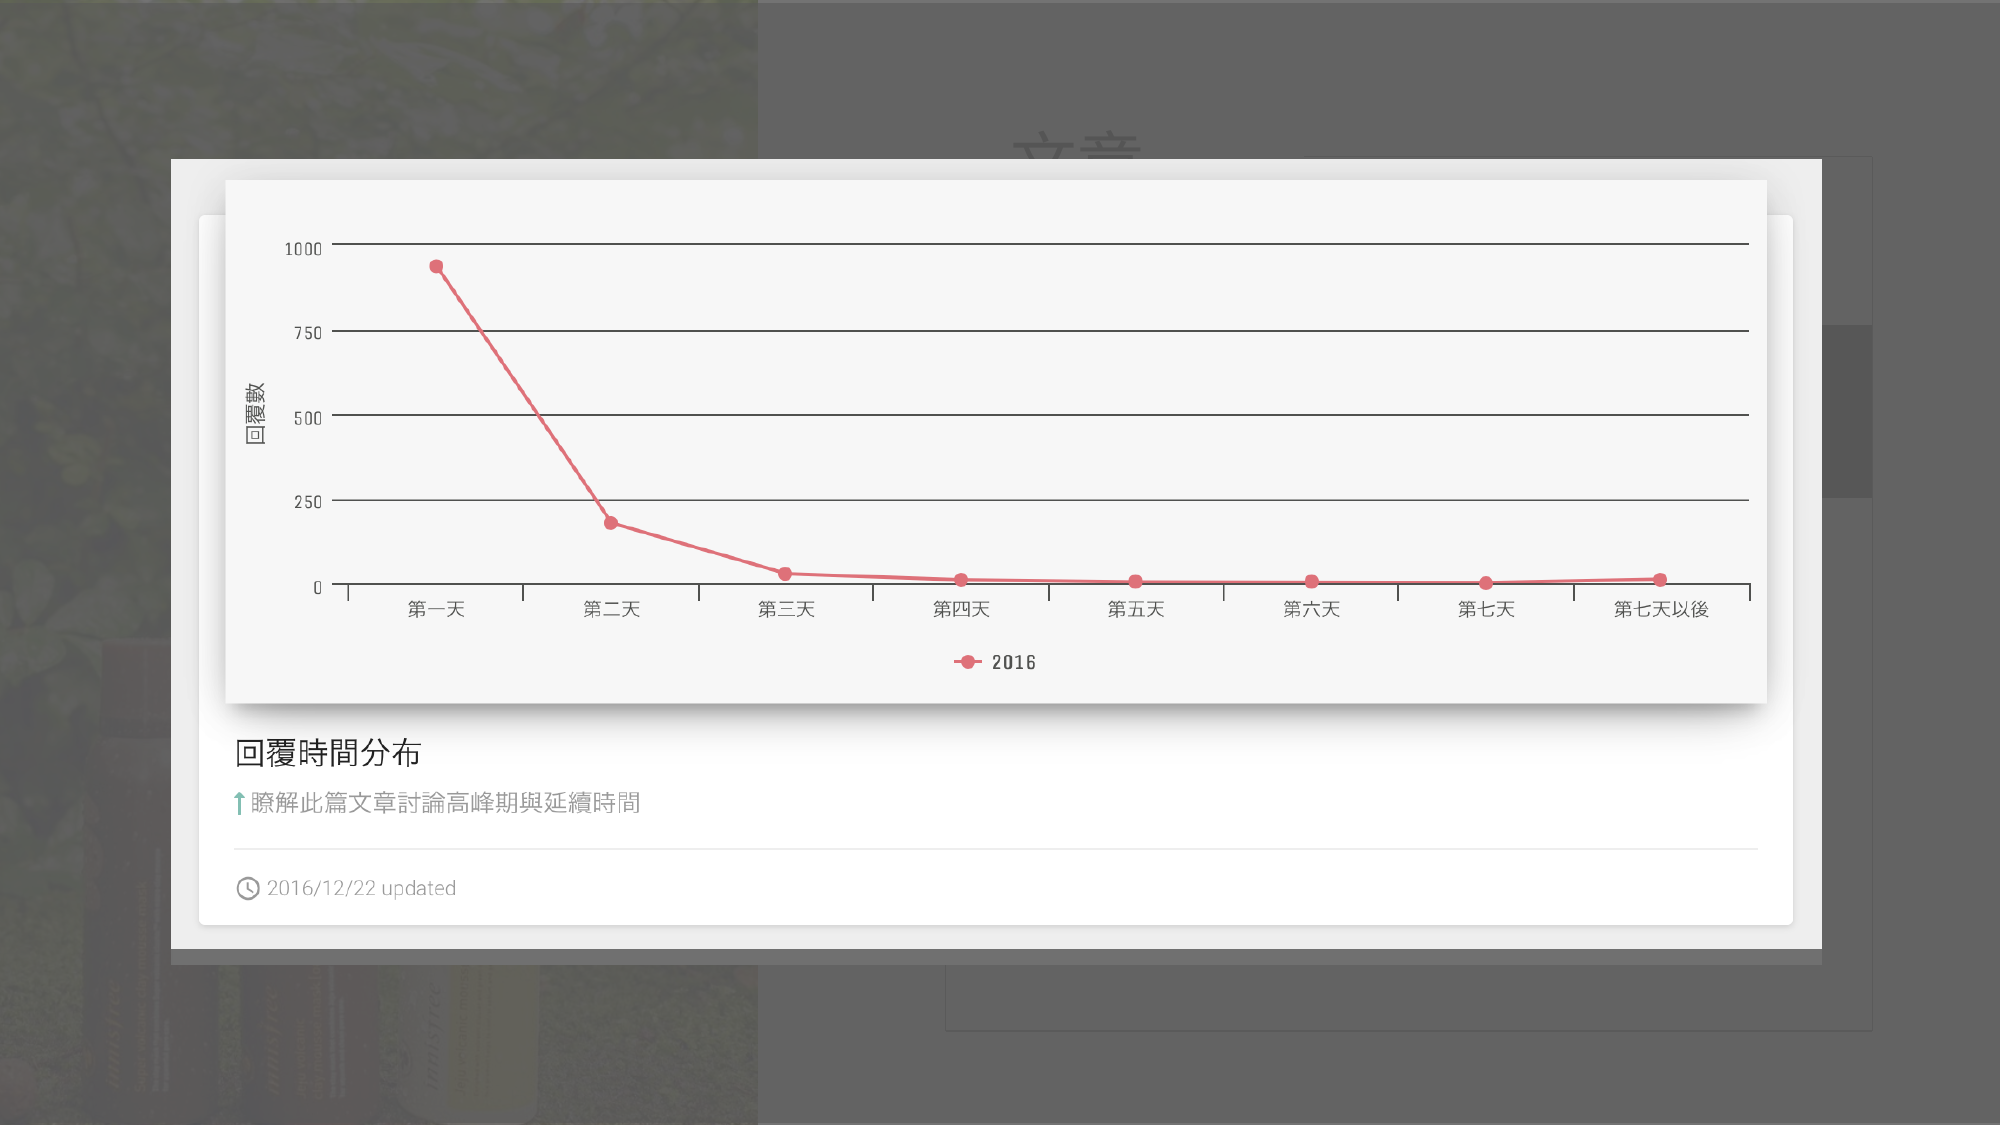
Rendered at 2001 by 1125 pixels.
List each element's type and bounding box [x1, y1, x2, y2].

text_box [0, 0, 2000, 1125]
picture [171, 159, 1822, 949]
